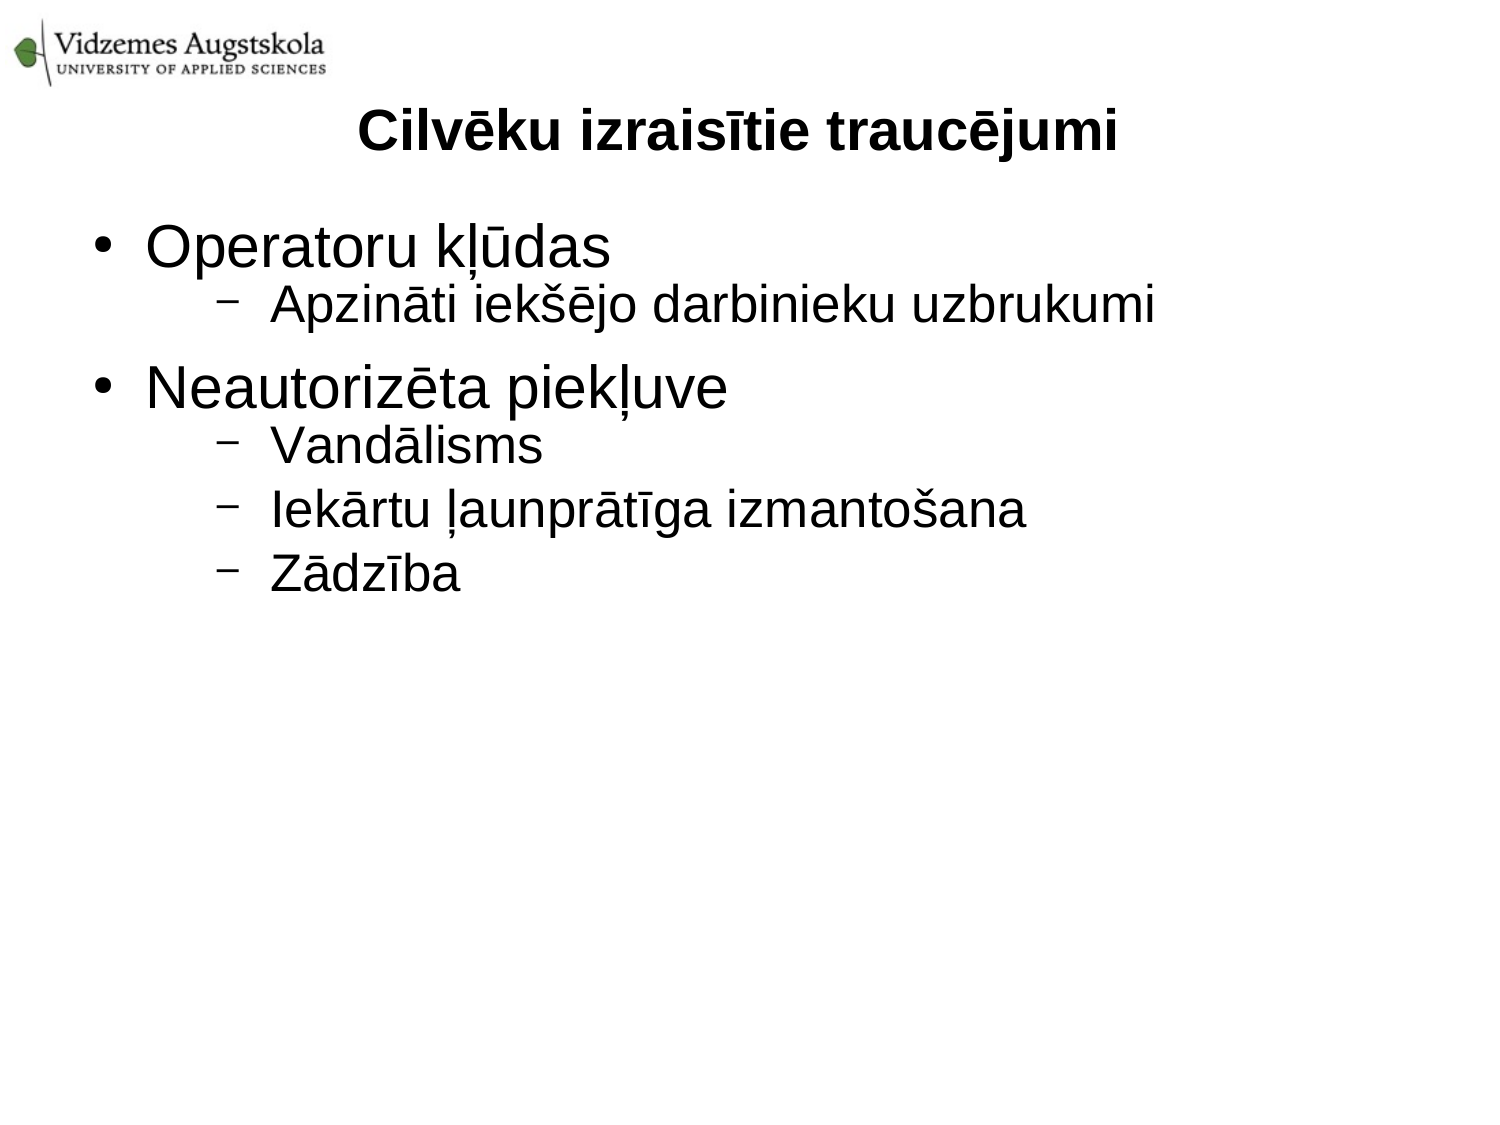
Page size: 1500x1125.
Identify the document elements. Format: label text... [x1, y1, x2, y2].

title Cilvēku izraisītie traucējumi [85, 97, 1372, 168]
list Operatoru kļūdas Apzināti iekšējo darbinieku uzbrukumi Neautorizēta piekļuve Vandālisms Iekārtu ļaunprātīga izmantošana Zādzība [74, 214, 1424, 1004]
picture [5, 2, 334, 102]
